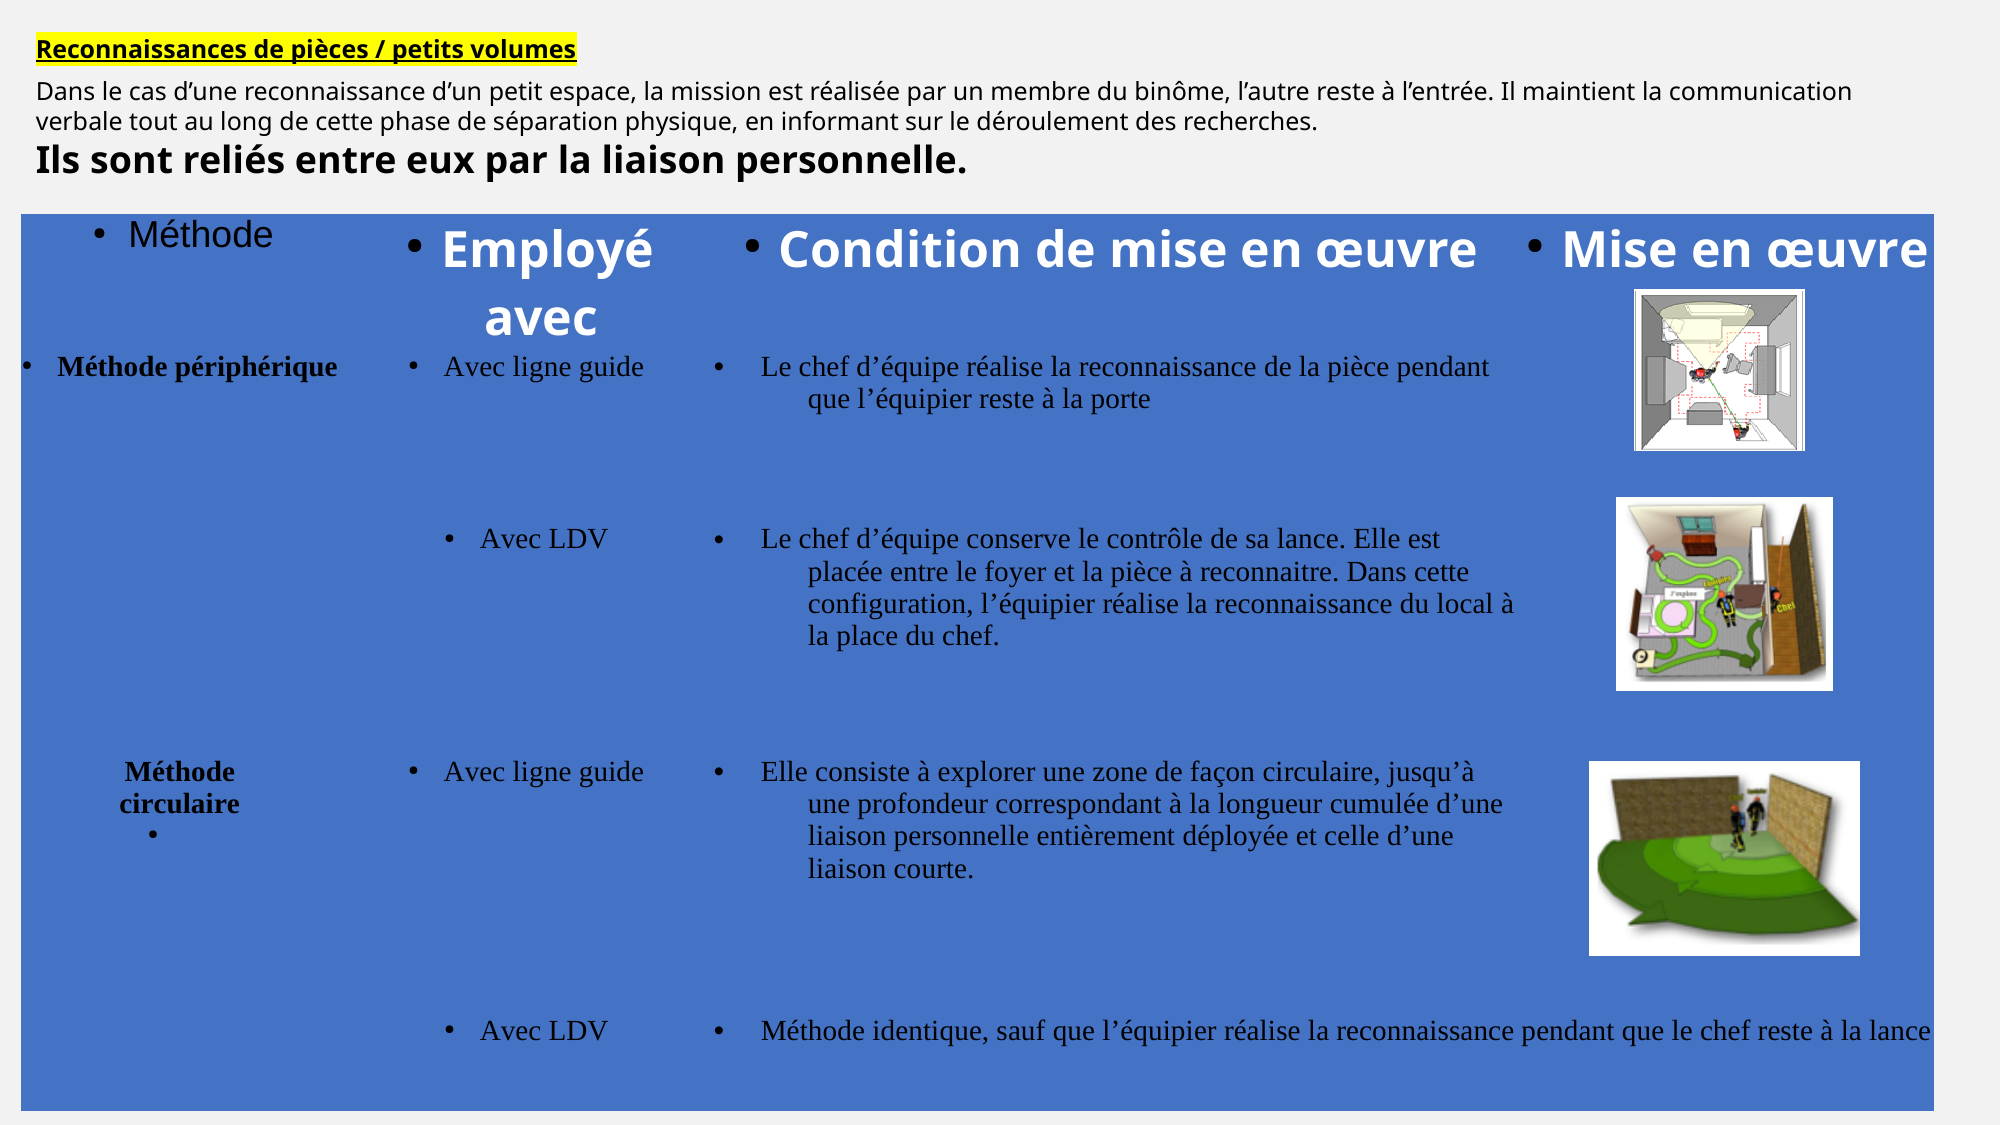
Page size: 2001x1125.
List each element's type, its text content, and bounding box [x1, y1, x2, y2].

picture [1589, 761, 1860, 956]
table_cell Avec ligne guide [346, 350, 714, 523]
text_box Reconnaissances de pièces / petits volumes Dans le cas d’une reconnaissance d’un petit espace, la mission est réalisée par un membre du binôme, l’autre reste à l’entrée. Il maintient la communication verbale tout au long de cette phase de séparation physique, en informant sur le déroulement des recherches. Ils sont reliés entre eux par la liaison personnelle. [20, 25, 1885, 190]
table_cell Le chef d’équipe réalise la reconnaissance de la pièce pendant que l’équipier reste à la porte [714, 350, 1521, 523]
table_cell Méthode identique, sauf que l’équipier réalise la reconnaissance pendant que le chef reste à la lance [714, 1014, 1934, 1111]
table_header Mise en œuvre [1521, 214, 1934, 350]
table_header Méthode [21, 214, 346, 350]
table_cell Méthode circulaire [21, 755, 346, 1111]
table_cell [1521, 350, 1934, 523]
table_cell Le chef d’équipe conserve le contrôle de sa lance. Elle est placée entre le foyer et la pièce à reconnaitre. Dans cette configuration, l’équipier réalise la reconnaissance du local à la place du chef. [714, 523, 1521, 755]
table_cell Méthode périphérique [21, 350, 346, 755]
table_header Employé avec [346, 214, 714, 350]
table_cell [1521, 523, 1934, 755]
table_cell Avec LDV [346, 523, 714, 755]
table_cell Avec LDV [346, 1014, 714, 1111]
picture [1634, 289, 1805, 451]
table_cell [1521, 755, 1934, 1014]
table_cell Elle consiste à explorer une zone de façon circulaire, jusqu’à une profondeur correspondant à la longueur cumulée d’une liaison personnelle entièrement déployée et celle d’une liaison courte. [714, 755, 1521, 1014]
table_cell Avec ligne guide [346, 755, 714, 1014]
table_header Condition de mise en œuvre [714, 214, 1521, 350]
picture [1616, 497, 1833, 691]
